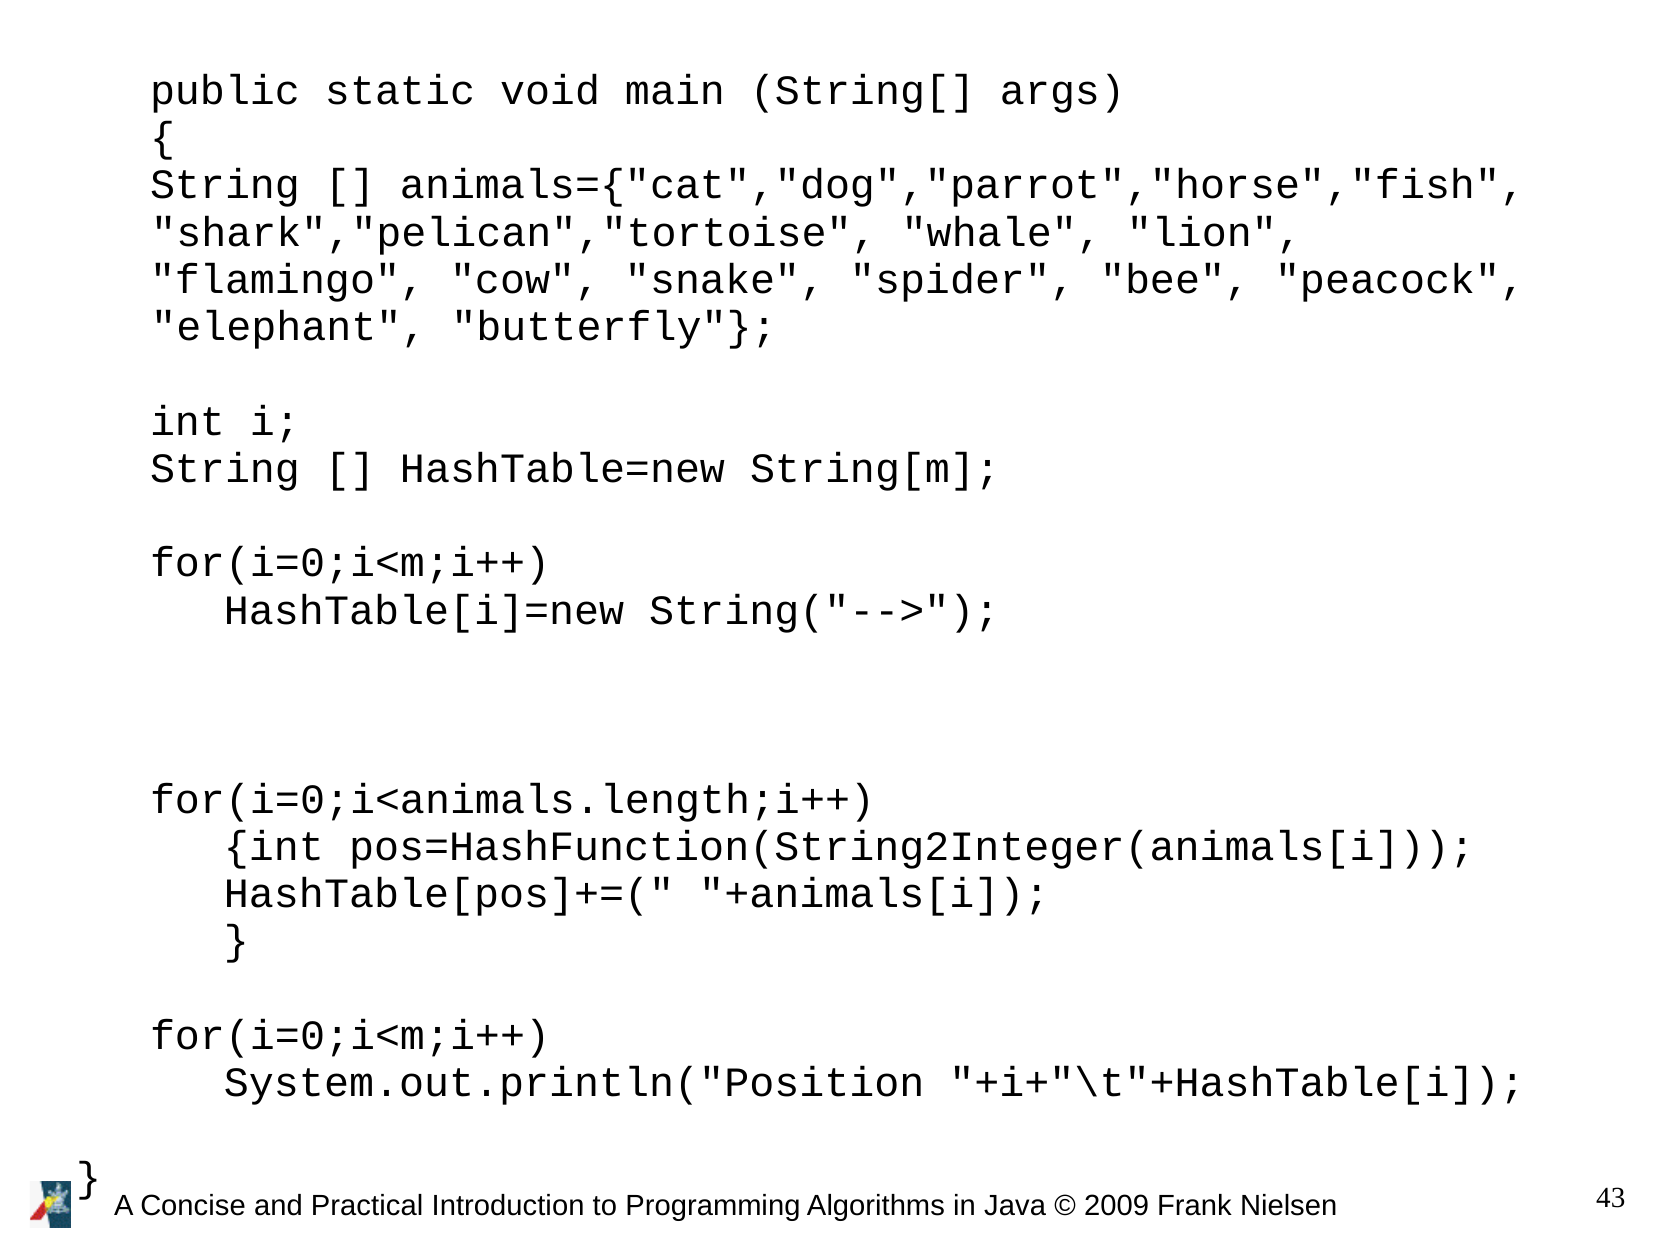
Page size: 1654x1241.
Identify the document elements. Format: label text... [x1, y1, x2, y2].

text_box public static void main (String[] args) { String [] animals={"cat","dog","parrot","horse","fish", "shark","pelican","tortoise", "whale", "lion", "flamingo", "cow", "snake", "spider", "bee", "peacock", "elephant", "butterfly"}; int i; String [] HashTable=new String[m]; for(i=0;i<m;i++) HashTable[i]=new String("-->"); for(i=0;i<animals.length;i++) {int pos=HashFunction(String2Integer(animals[i])); HashTable[pos]+=(" "+animals[i]); } for(i=0;i<m;i++) System.out.println("Position "+i+"\t"+HashTable[i]); } [61, 62, 1565, 1152]
picture [29, 1181, 71, 1228]
